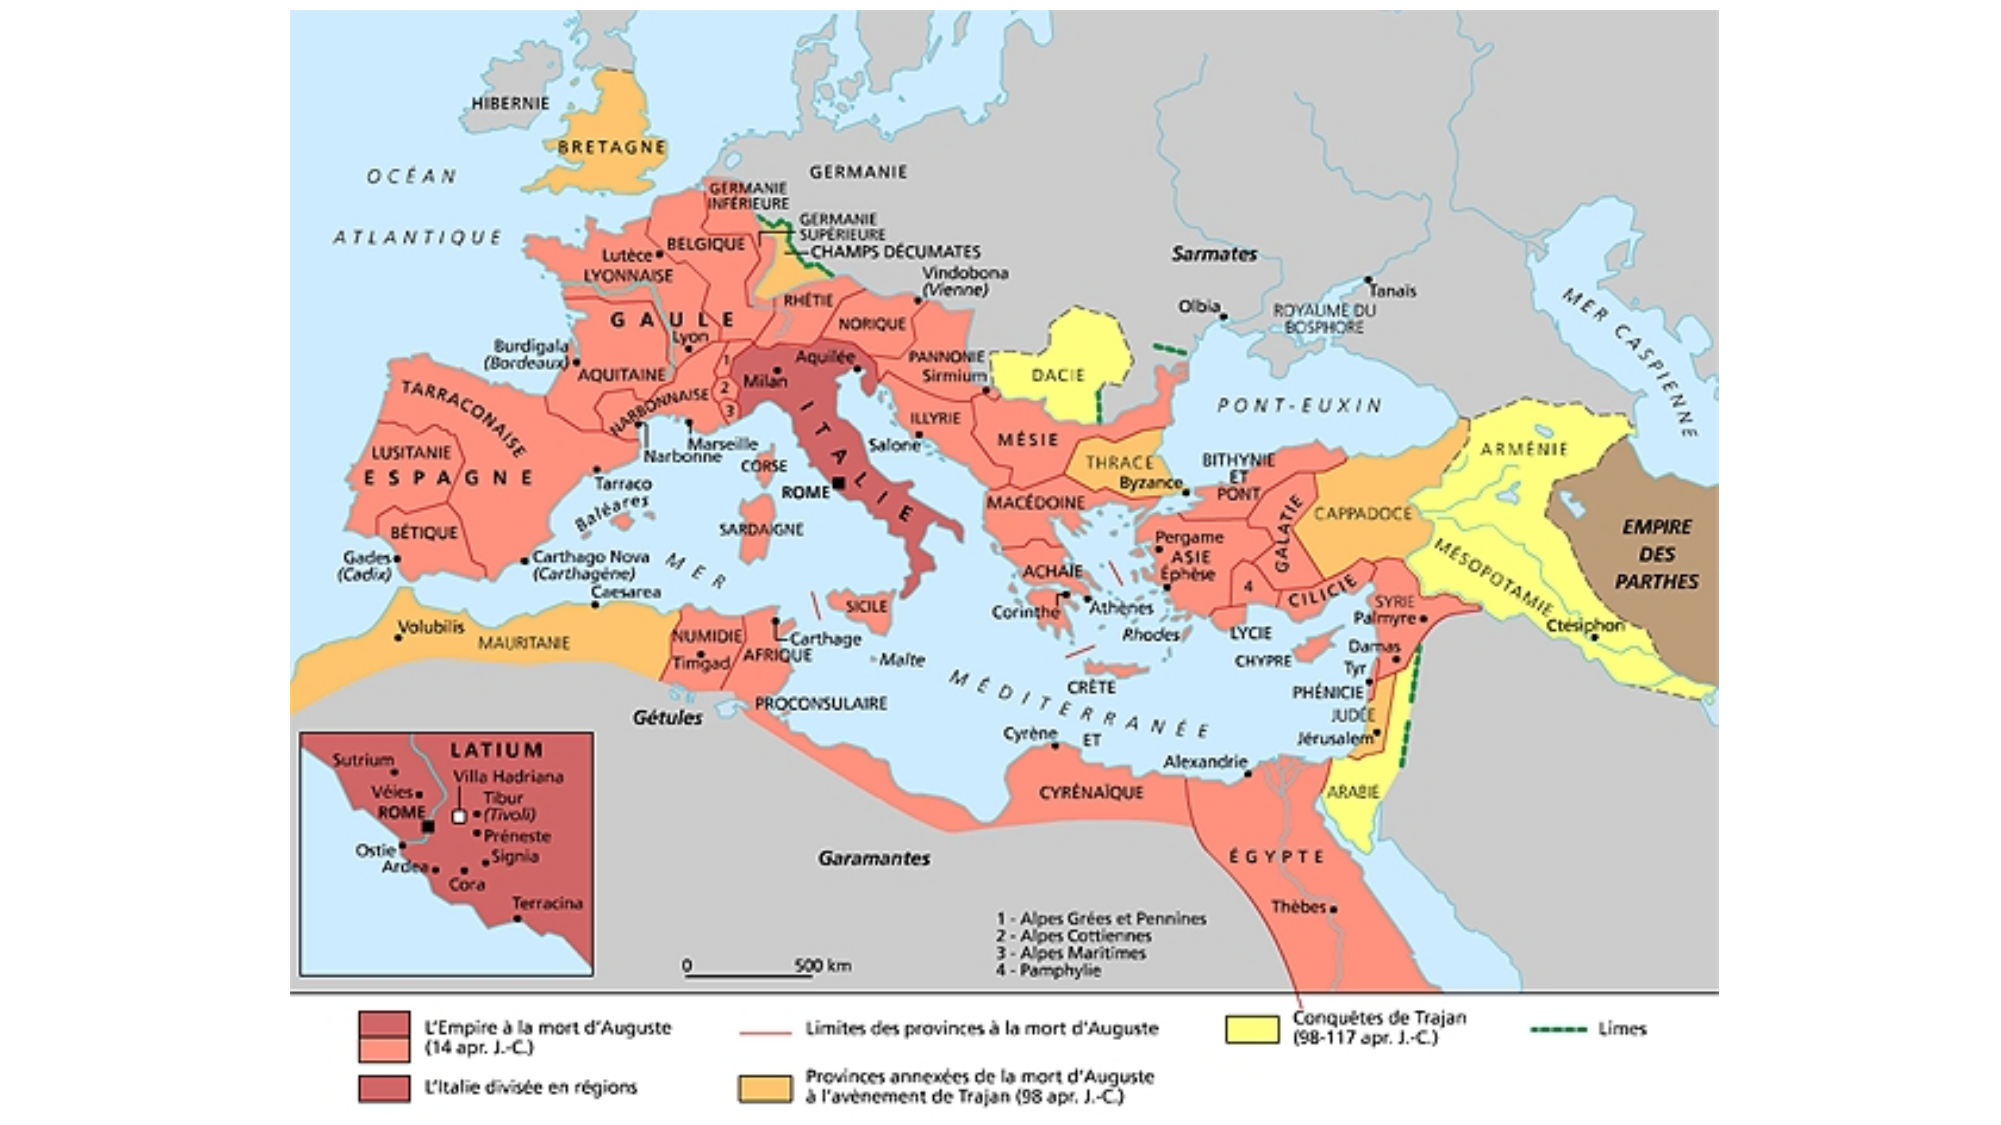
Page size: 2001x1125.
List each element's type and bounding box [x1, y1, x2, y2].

picture [290, 11, 1719, 1121]
